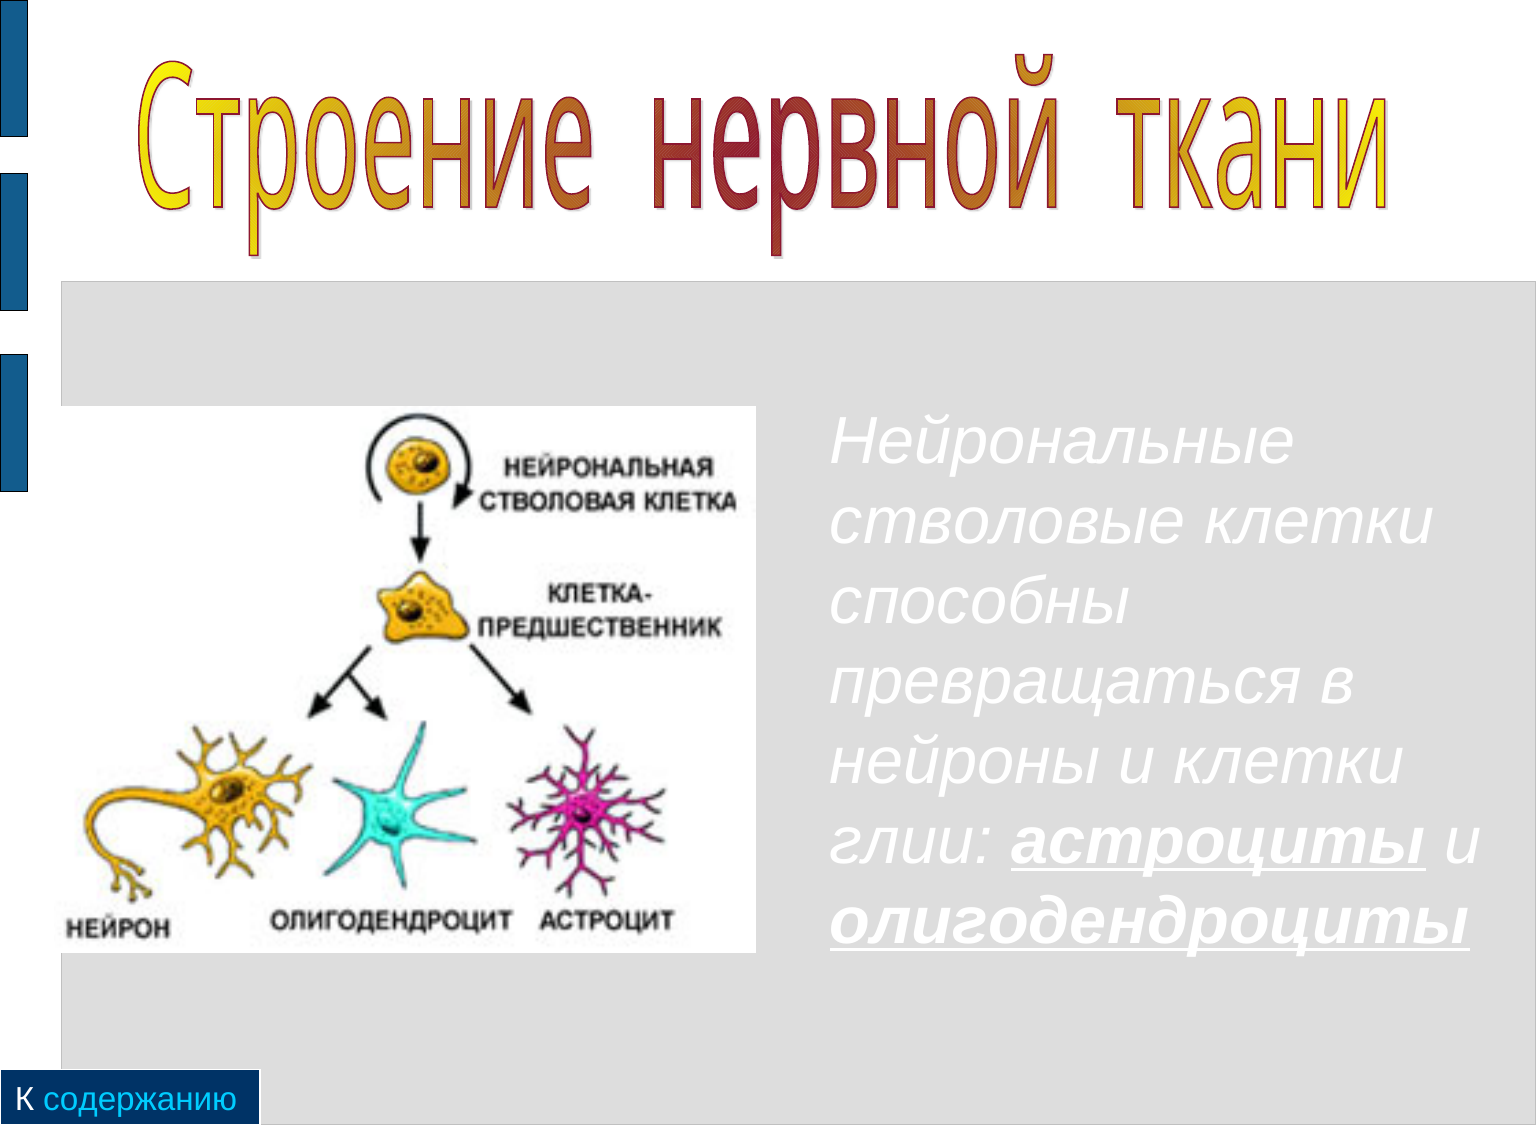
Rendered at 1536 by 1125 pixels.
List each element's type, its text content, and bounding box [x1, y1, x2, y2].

text_box Строение нервной ткани [249, 97, 296, 256]
text_box К содержанию [0, 1069, 260, 1125]
text_box Строение нервной ткани [306, 97, 355, 210]
text_box Строение нервной ткани [138, 61, 192, 210]
picture [54, 406, 756, 953]
text_box Строение нервной ткани [545, 97, 591, 210]
text_box Строение нервной ткани [1217, 97, 1261, 210]
text_box Строение нервной ткани [888, 99, 934, 208]
text_box Строение нервной ткани [771, 97, 819, 256]
text_box Строение нервной ткани [1015, 54, 1053, 86]
text_box Строение нервной ткани [832, 99, 876, 208]
text_box Строение нервной ткани [1169, 99, 1212, 208]
text_box Строение нервной ткани [1009, 99, 1056, 208]
text_box Строение нервной ткани [1116, 99, 1160, 208]
text_box Строение нервной ткани [196, 99, 239, 208]
text_box Строение нервной ткани [947, 97, 997, 210]
text_box Строение нервной ткани [365, 97, 411, 210]
text_box Нейрональные стволовые клетки способны превращаться в нейроны и клетки глии: астроциты и олигодендроциты [815, 389, 1506, 965]
text_box Строение нервной ткани [1276, 99, 1322, 208]
text_box Строение нервной ткани [1338, 99, 1385, 208]
text_box Строение нервной ткани [485, 99, 532, 208]
text_box Строение нервной ткани [654, 99, 701, 208]
text_box Строение нервной ткани [713, 97, 759, 210]
text_box Строение нервной ткани [423, 99, 470, 208]
